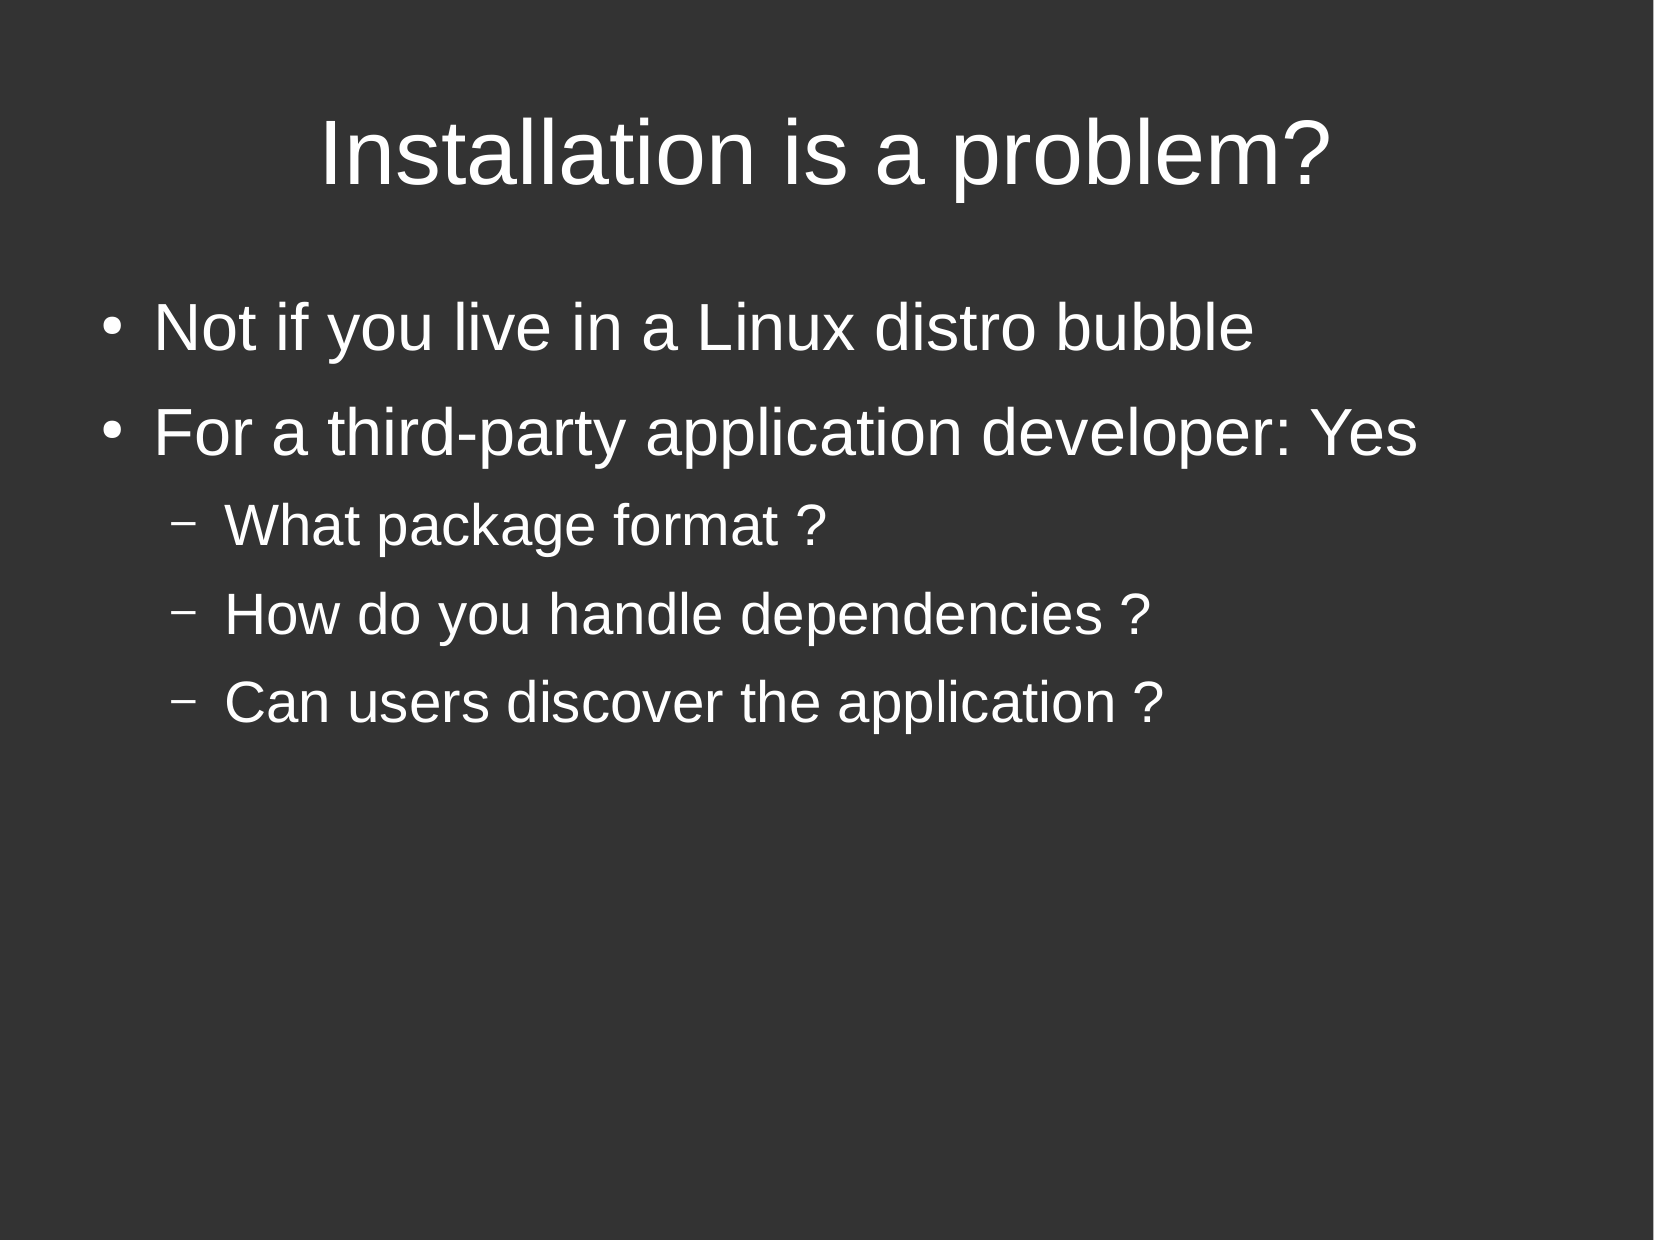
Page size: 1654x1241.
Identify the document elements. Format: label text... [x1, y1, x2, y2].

list Not if you live in a Linux distro bubble For a third-party application developer: Yes What package format ? How do you handle dependencies ? Can users discover the application ? [82, 290, 1571, 1010]
title Installation is a problem? [82, 49, 1571, 257]
